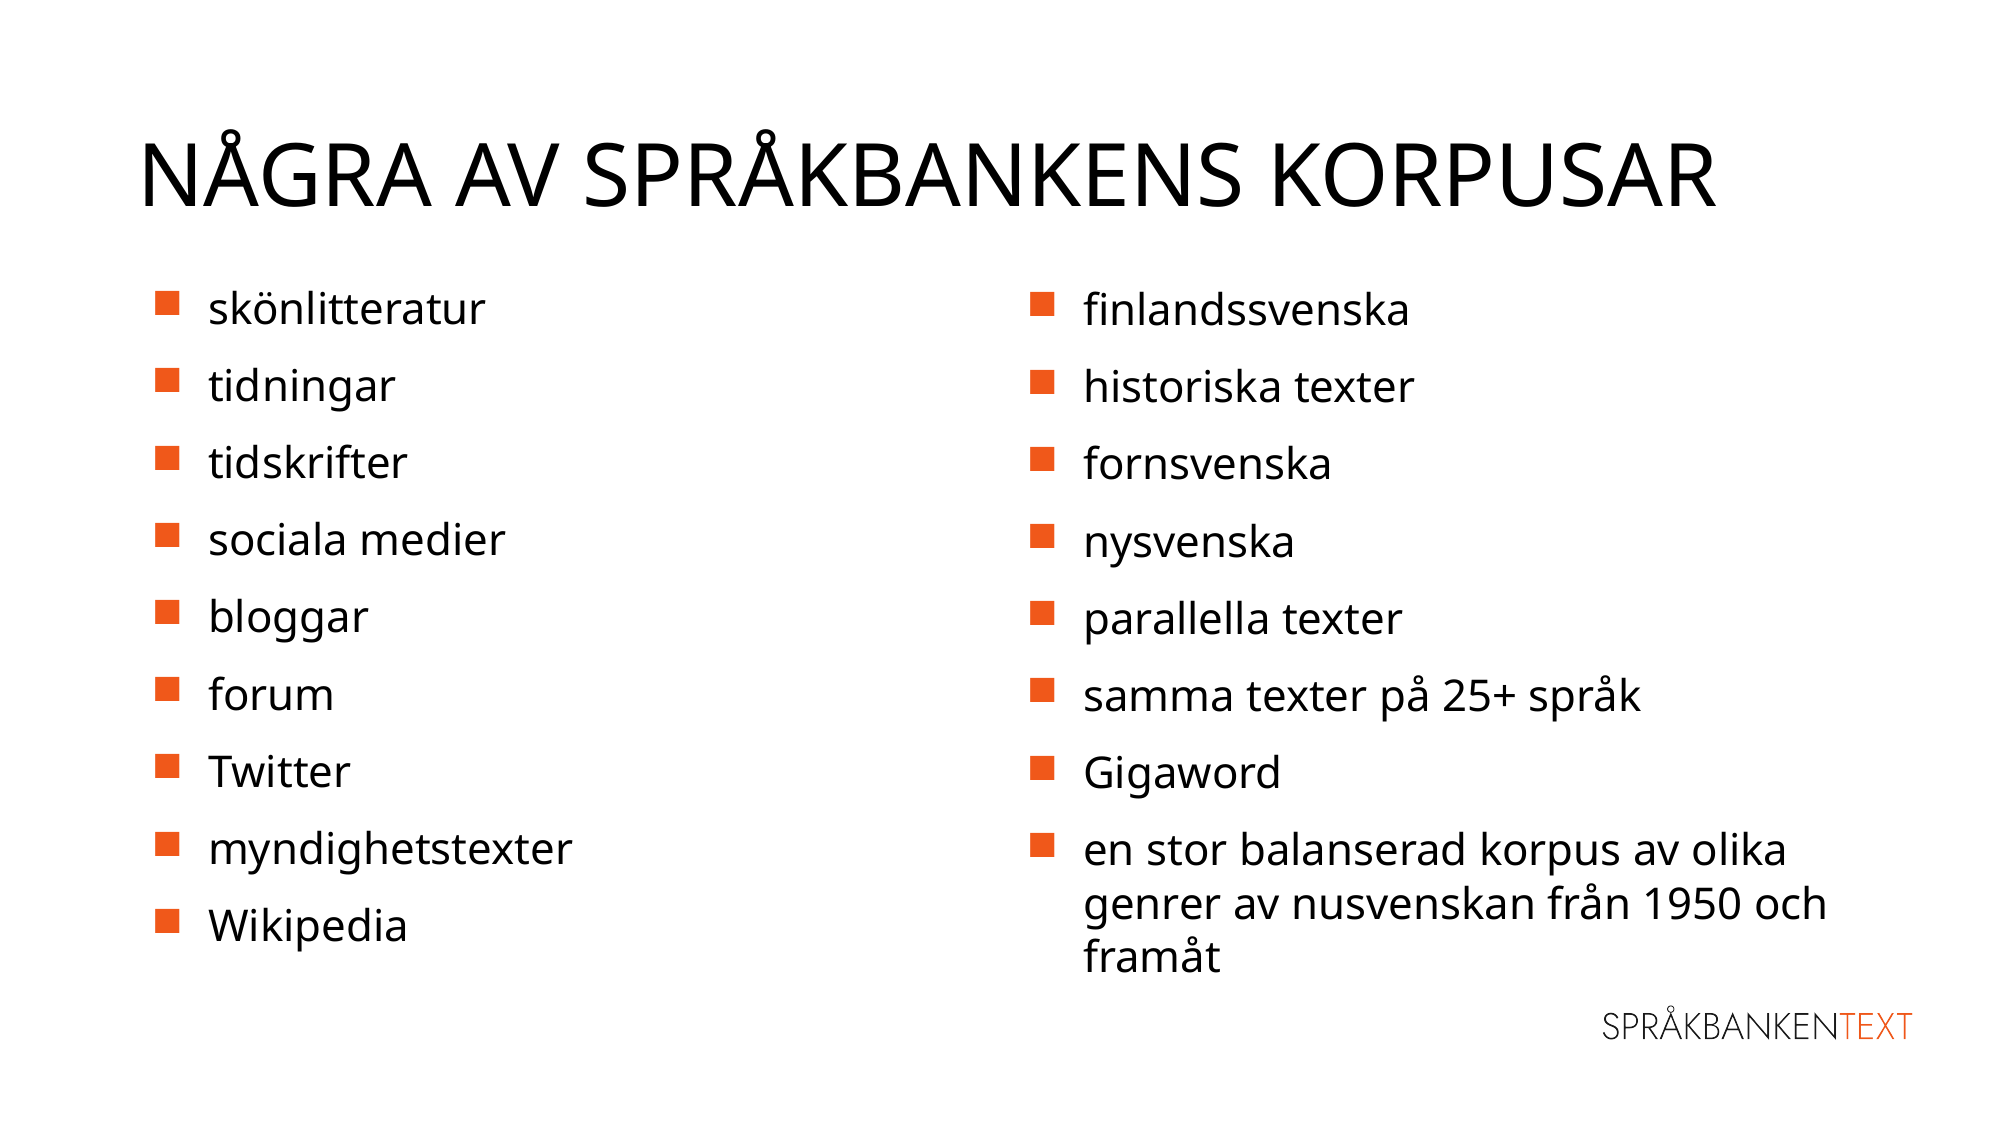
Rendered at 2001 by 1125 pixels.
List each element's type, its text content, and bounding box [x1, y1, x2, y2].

list finlandssvenska historiska texter fornsvenska nysvenska parallella texter samma texter på 25+ språk Gigaword en stor balanserad korpus av olika genrer av nusvenskan från 1950 och framåt [1012, 282, 1863, 960]
picture [1600, 998, 1959, 1125]
title Några av Språkbankens korpusar [137, 109, 1863, 236]
list skönlitteratur tidningar tidskrifter sociala medier bloggar forum Twitter myndighetstexter Wikipedia [137, 281, 988, 1025]
